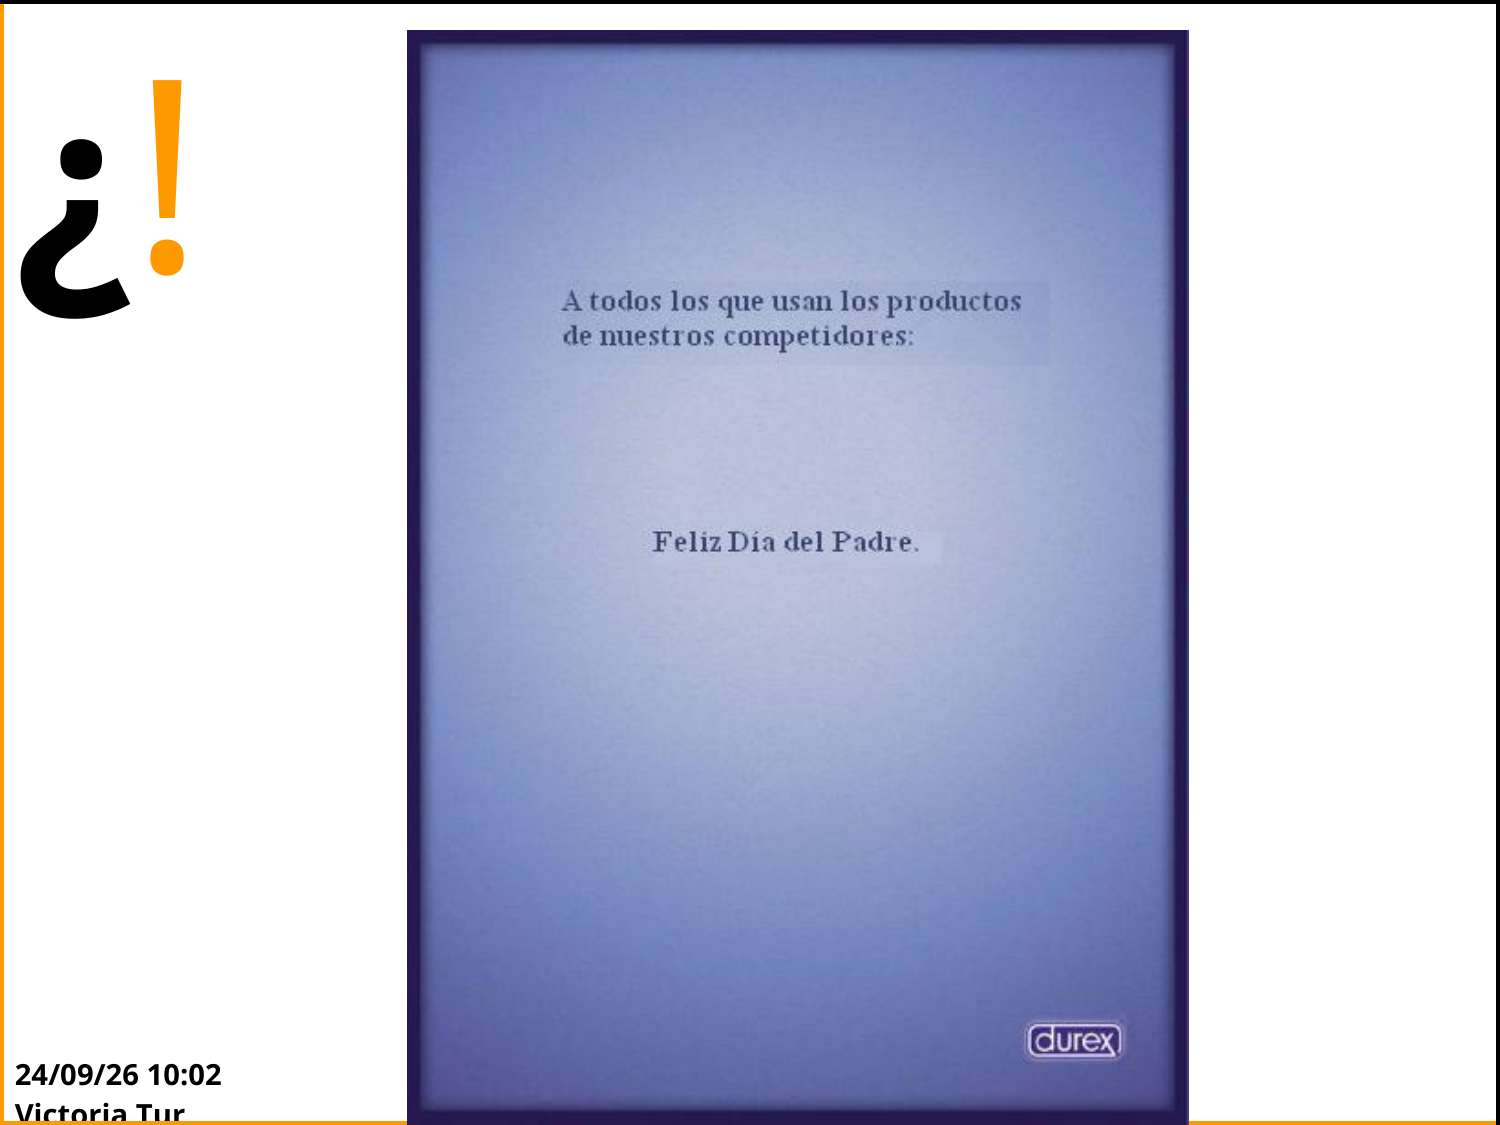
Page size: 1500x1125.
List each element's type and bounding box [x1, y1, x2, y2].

chart [407, 31, 1189, 1125]
